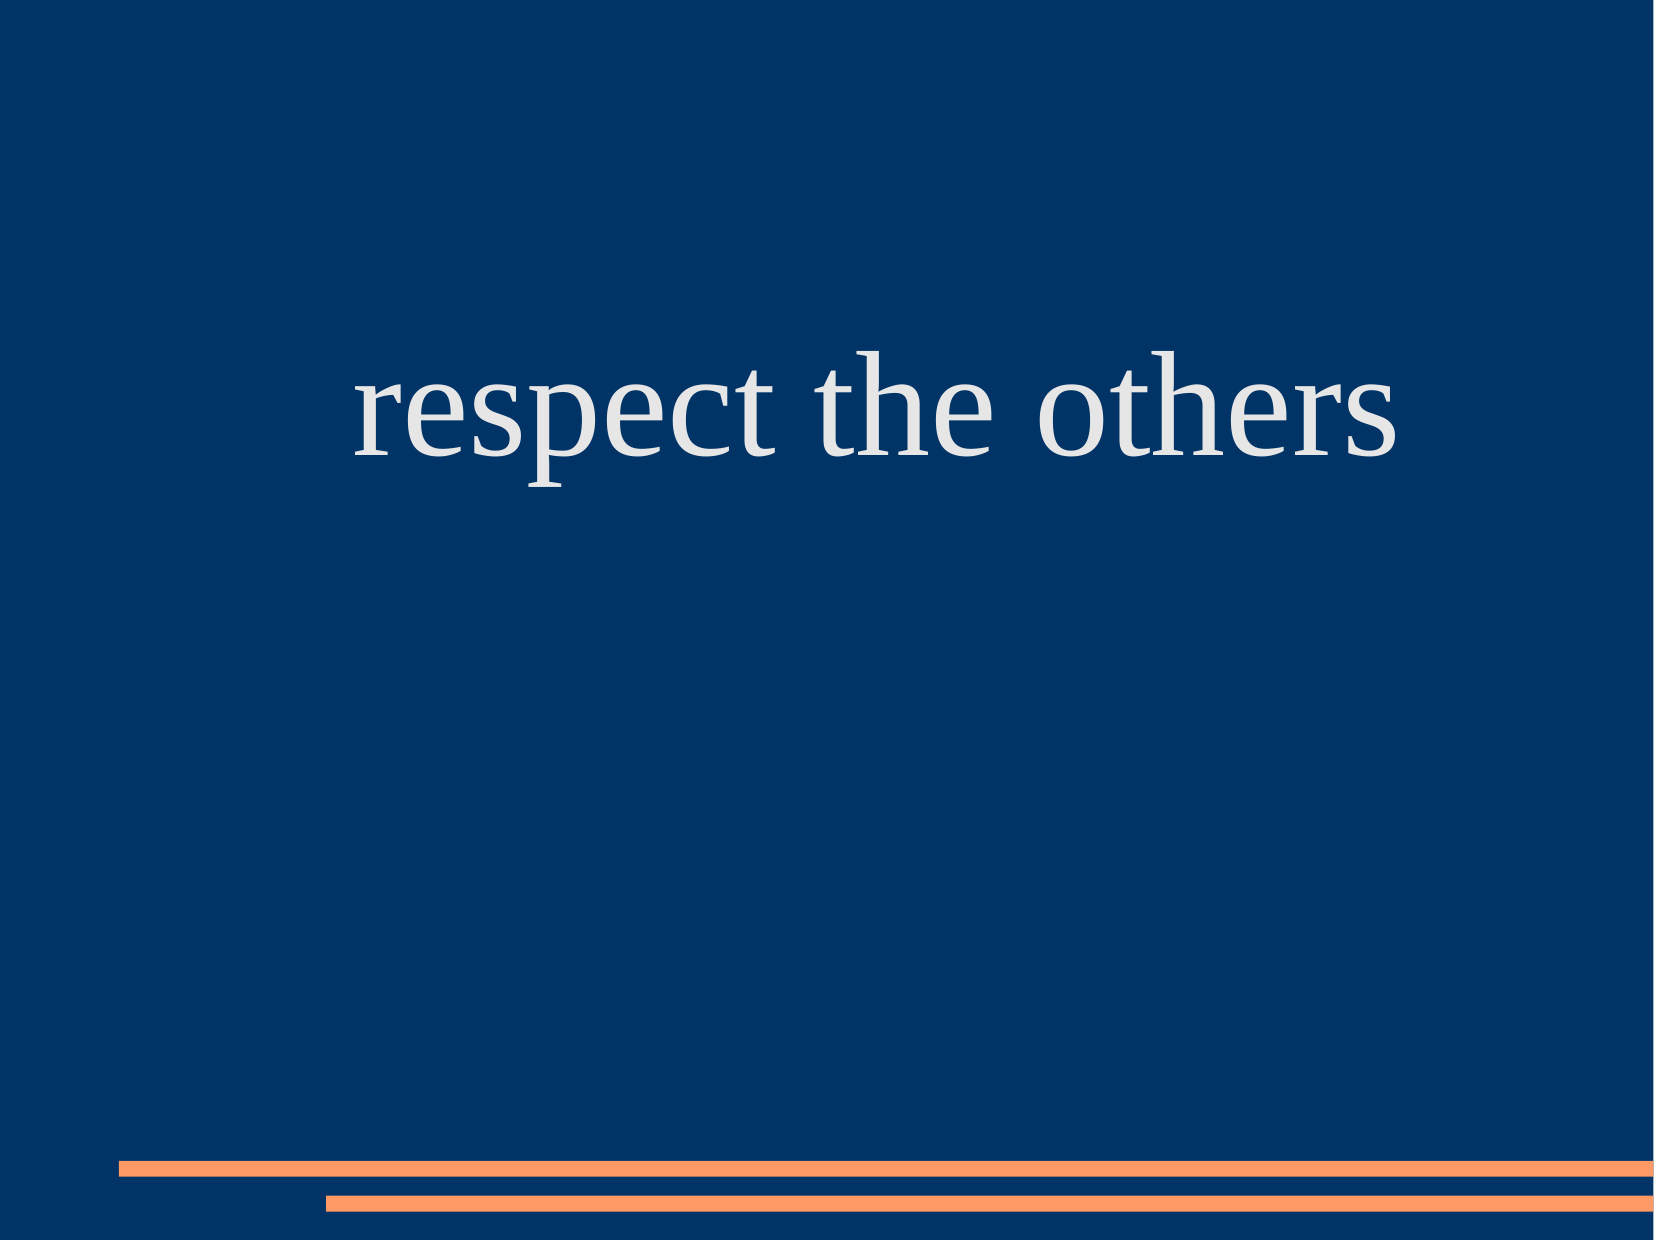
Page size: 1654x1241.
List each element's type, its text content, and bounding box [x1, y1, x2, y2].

list respect the others [121, 322, 1561, 1132]
